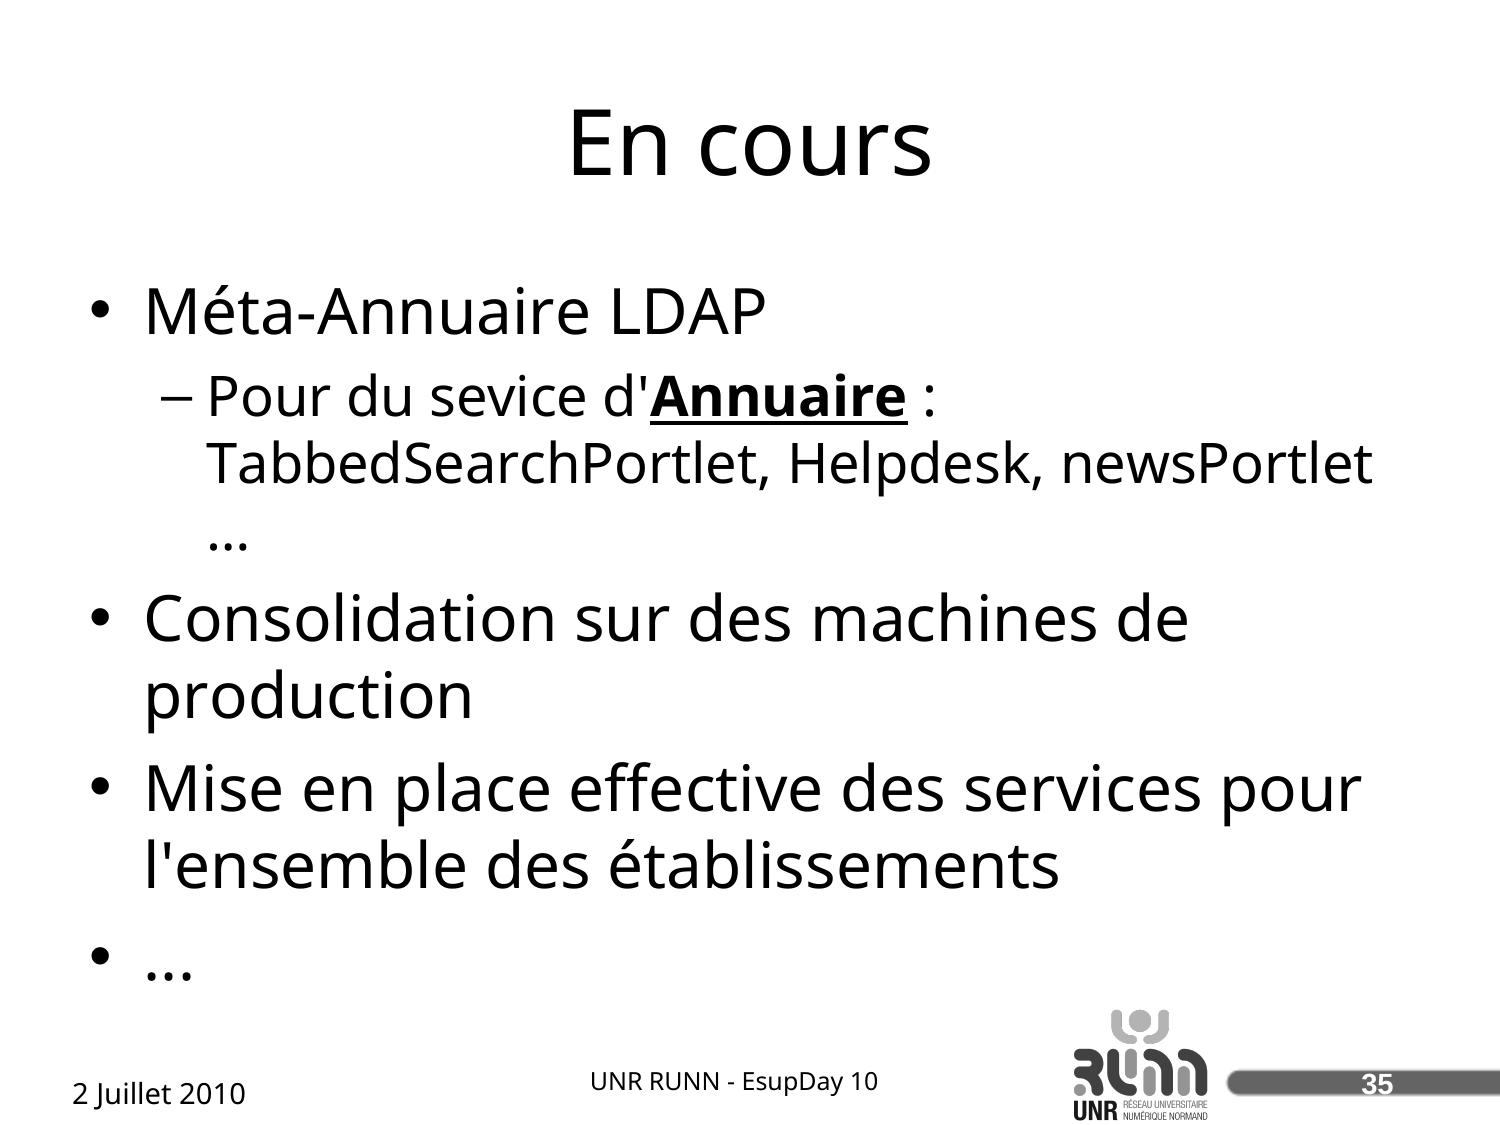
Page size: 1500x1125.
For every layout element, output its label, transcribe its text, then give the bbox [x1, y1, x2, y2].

list Méta-Annuaire LDAP Pour du sevice d'Annuaire : TabbedSearchPortlet, Helpdesk, newsPortlet … Consolidation sur des machines de production Mise en place effective des services pour l'ensemble des établissements ... [75, 262, 1426, 1006]
picture [1220, 1065, 1500, 1103]
picture [1068, 1006, 1213, 1125]
title En cours [75, 13, 1426, 262]
